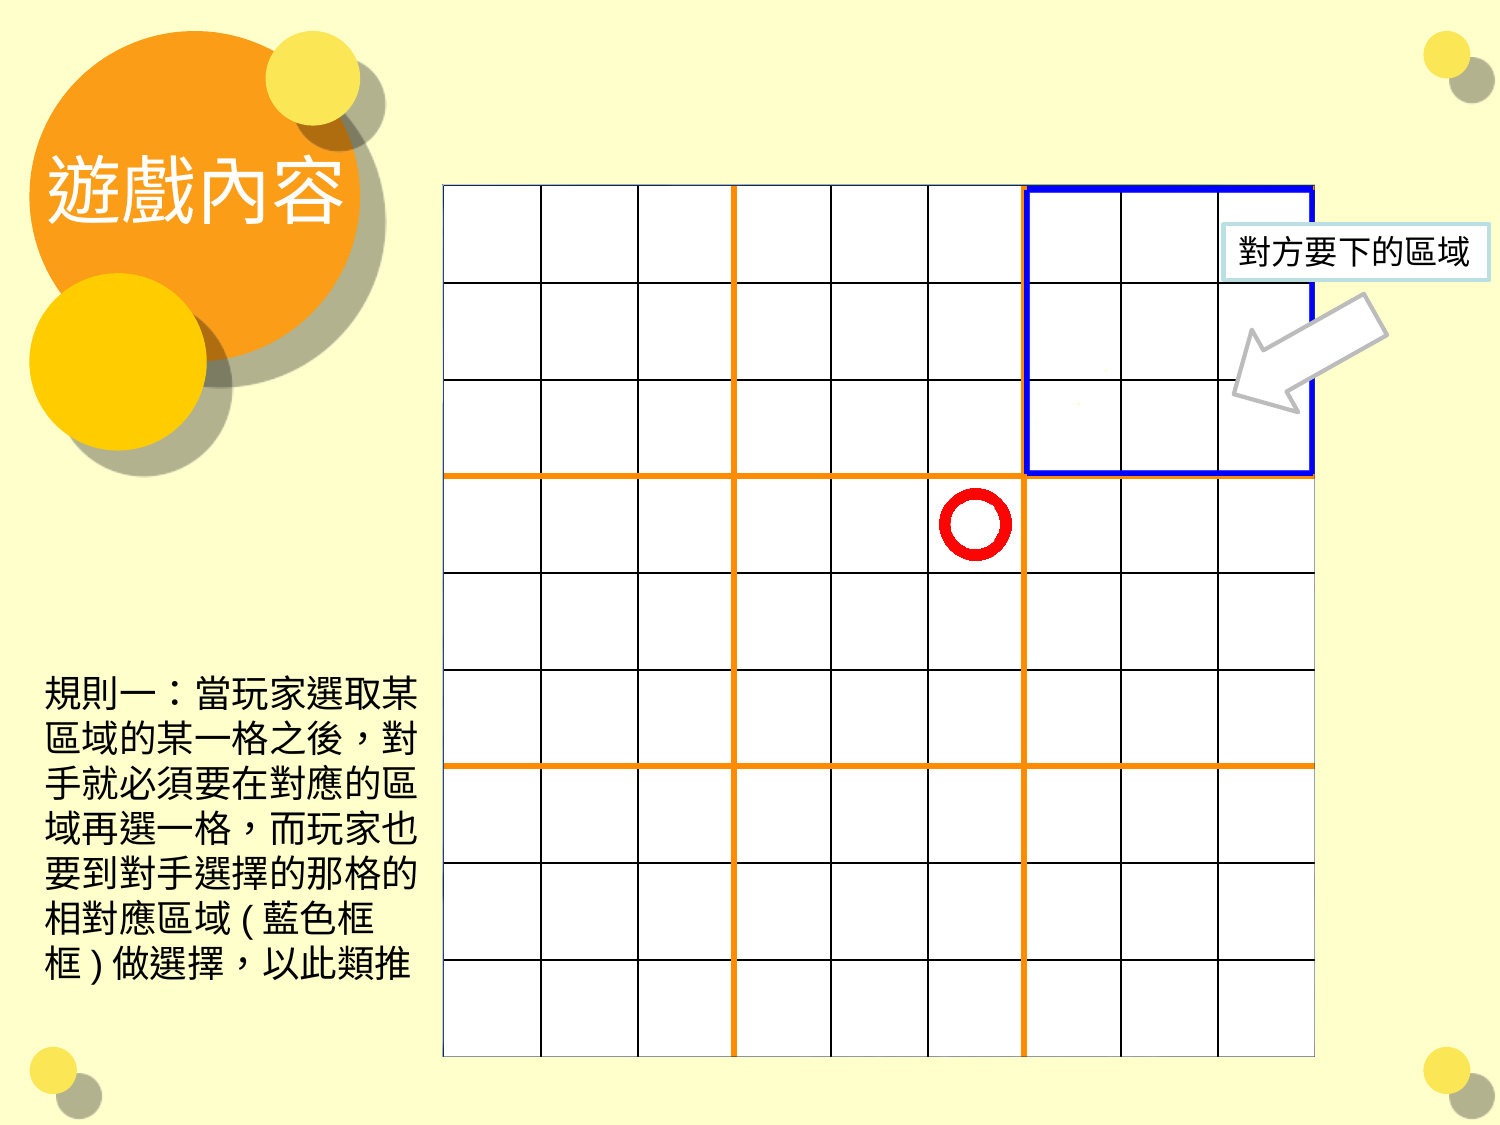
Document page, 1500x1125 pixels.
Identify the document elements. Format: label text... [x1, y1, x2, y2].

text_box [1233, 293, 1388, 413]
text_box [1423, 1046, 1471, 1094]
text_box [41, 30, 361, 134]
text_box 規則一：當玩家選取某區域的某一格之後，對手就必須要在對應的區域再選一格，而玩家也要到對手選擇的那格的相對應區域(藍色框框)做選擇，以此類推 [29, 663, 443, 993]
text_box [29, 242, 354, 451]
text_box [1423, 30, 1471, 79]
text_box [29, 1046, 77, 1094]
text_box 對方要下的區域 [1223, 224, 1490, 280]
text_box 遊戲內容 [29, 134, 364, 242]
picture [442, 184, 1315, 1057]
